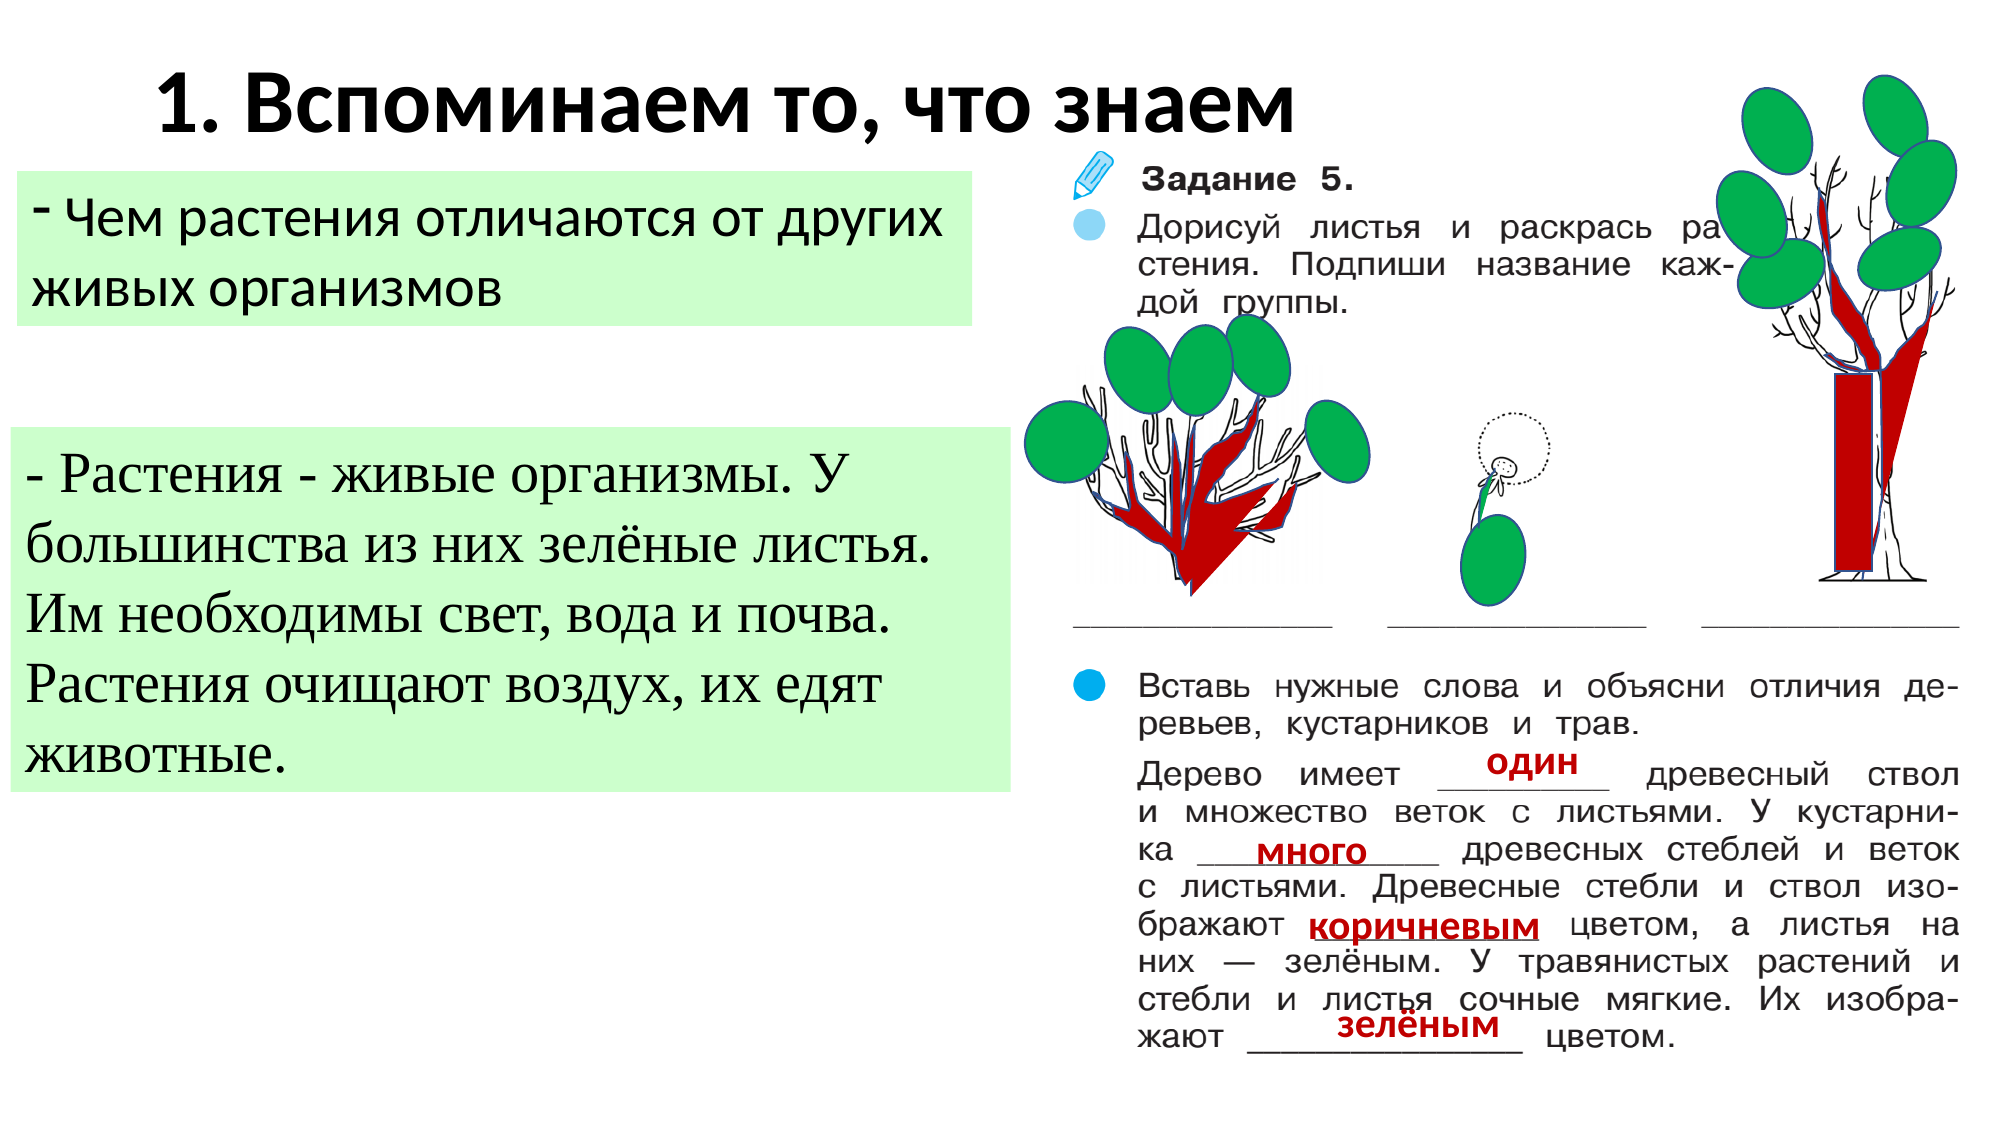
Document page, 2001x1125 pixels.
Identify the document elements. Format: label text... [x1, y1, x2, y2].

text_box [1025, 401, 1109, 483]
text_box [1461, 467, 1526, 606]
text_box [1858, 75, 1957, 291]
text_box [1092, 314, 1297, 597]
text_box один [1471, 725, 1595, 791]
text_box [1305, 400, 1370, 483]
text_box [1742, 88, 1813, 175]
text_box - Растения - живые организмы. У большинства из них зелёные листья. Им необходимы свет, вода и почва. Растения очищают воздух, их едят животные. [10, 427, 1011, 792]
text_box Чем растения отличаются от других живых организмов [17, 171, 973, 326]
text_box [1817, 187, 1938, 581]
text_box [1716, 171, 1825, 309]
picture [1056, 137, 1988, 1058]
title 1. Вспоминаем то, что знаем [137, 36, 1863, 169]
text_box зелёным [1322, 988, 1516, 1054]
text_box коричневым [1293, 890, 1556, 955]
text_box много [1241, 815, 1383, 880]
